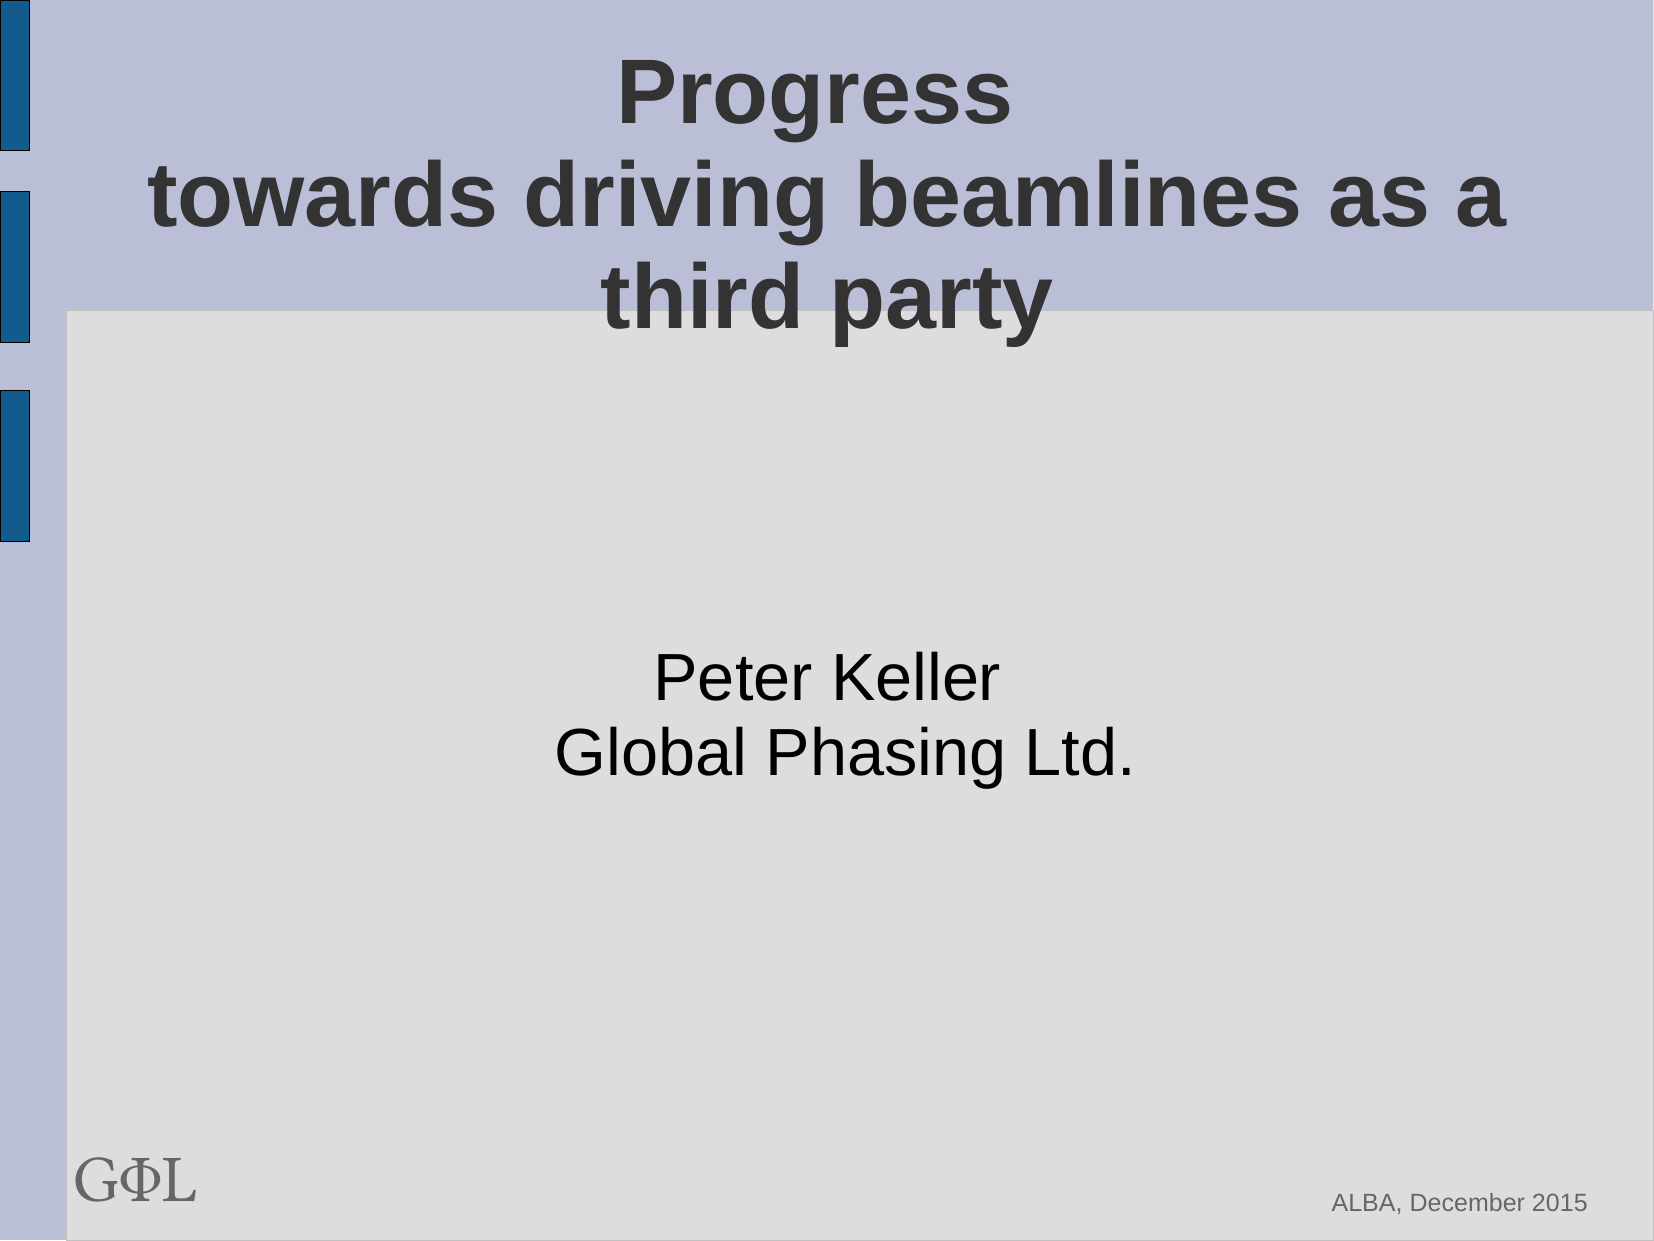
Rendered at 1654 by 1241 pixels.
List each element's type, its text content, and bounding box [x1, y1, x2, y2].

subtitle Peter Keller Global Phasing Ltd. [121, 344, 1534, 1164]
title Progress towards driving beamlines as a third party [121, 40, 1534, 344]
